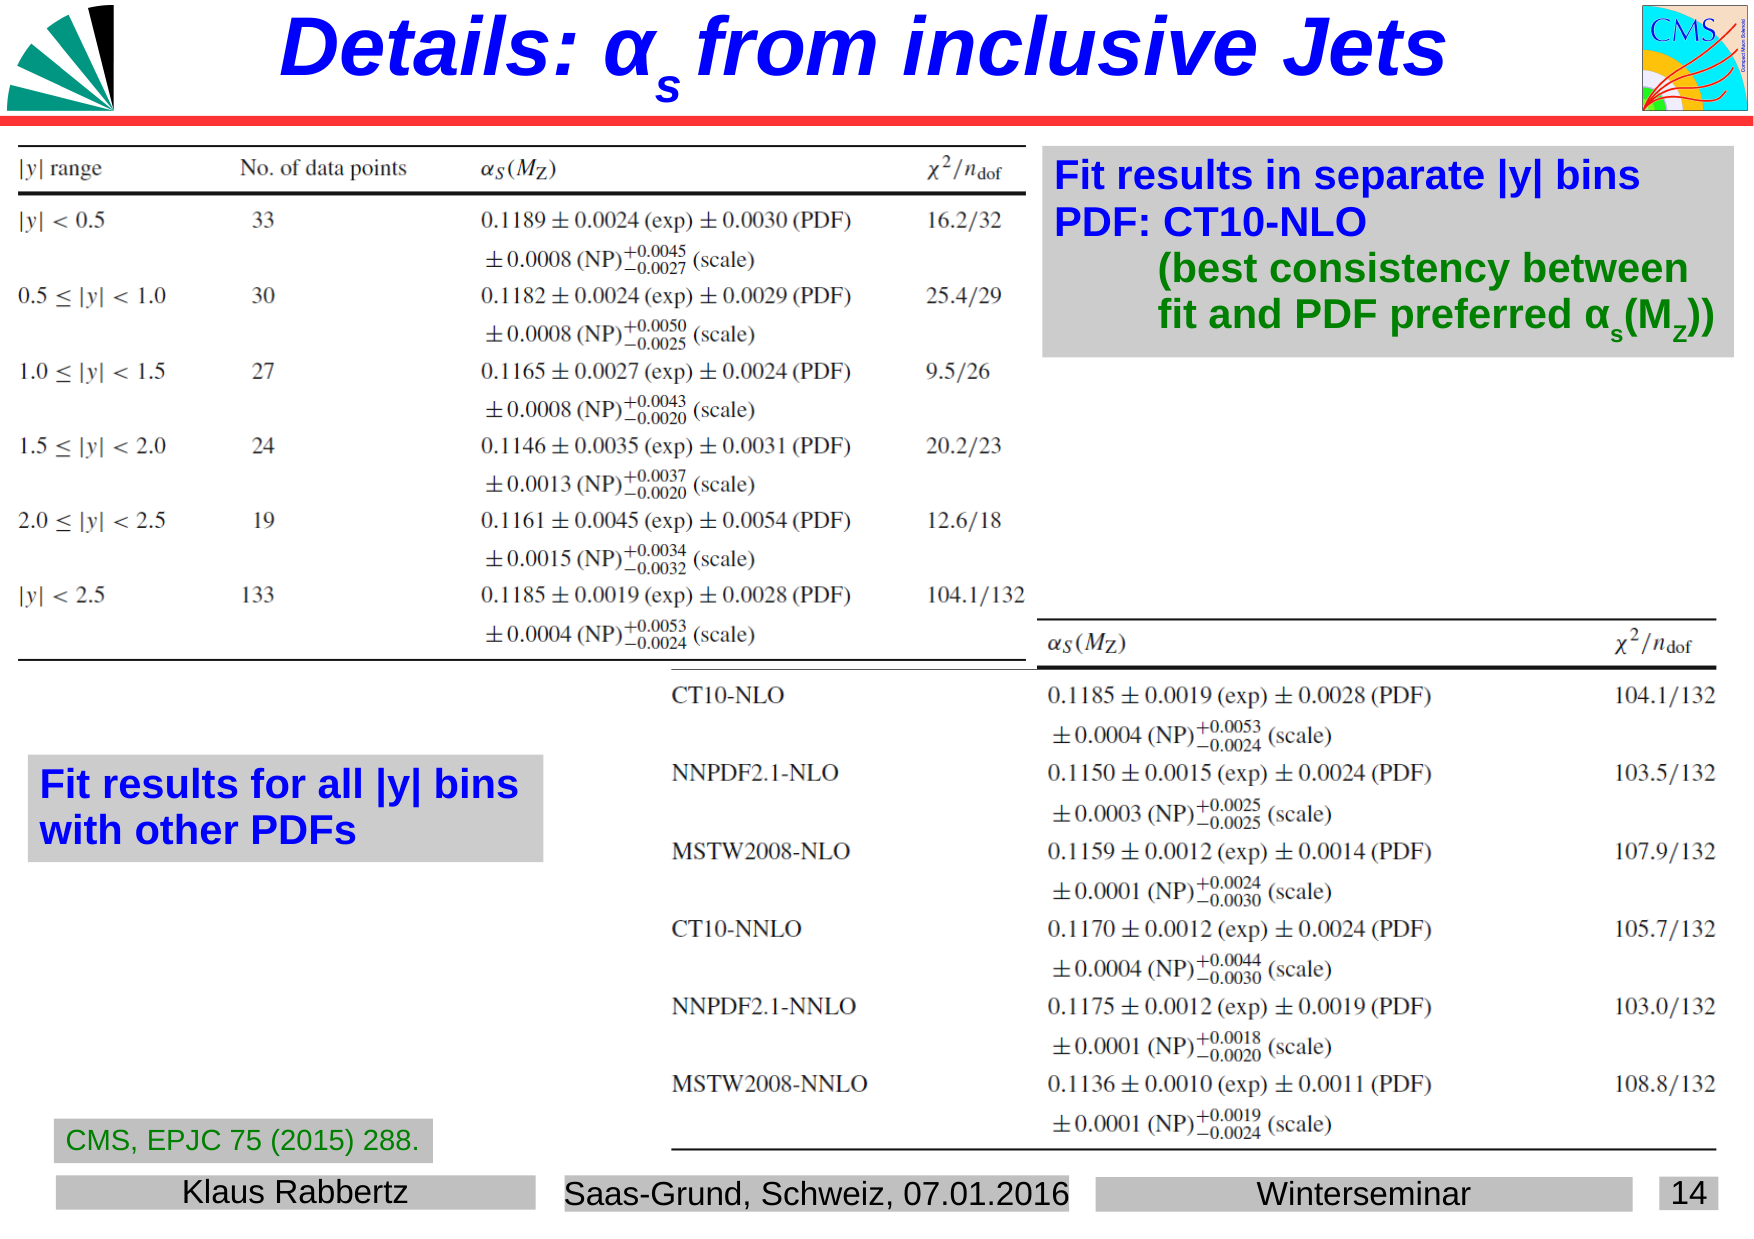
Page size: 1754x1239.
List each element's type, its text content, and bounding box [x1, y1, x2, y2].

title Details: αs from inclusive Jets [123, 0, 1606, 114]
text_box CMS, EPJC 75 (2015) 288. [53, 1118, 433, 1164]
text_box Fit results for all |y| bins with other PDFs [27, 754, 544, 863]
text_box Fit results in separate |y| bins PDF: CT10-NLO (best consistency between fit and PDF preferred αs(MZ)) [1042, 145, 1734, 358]
picture [8, 135, 1730, 1161]
picture [1642, 5, 1748, 111]
picture [7, 5, 114, 112]
